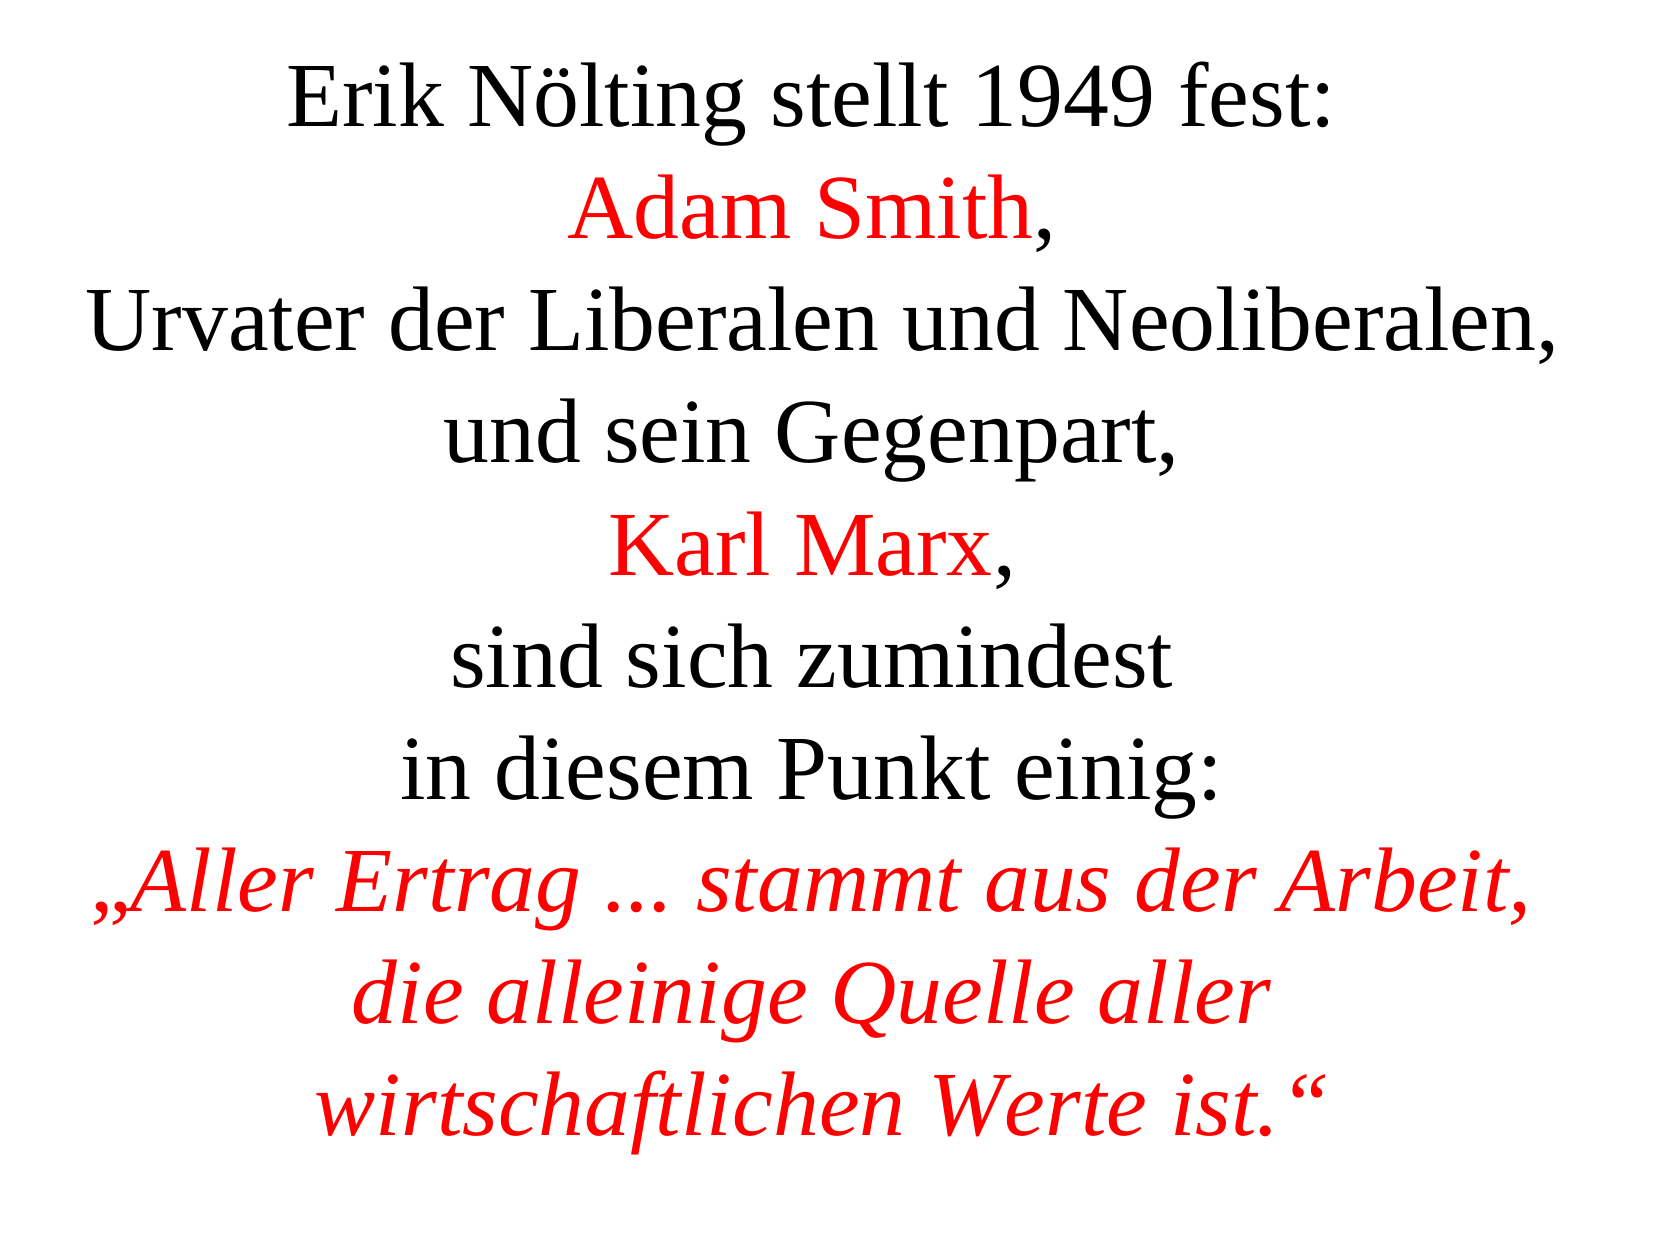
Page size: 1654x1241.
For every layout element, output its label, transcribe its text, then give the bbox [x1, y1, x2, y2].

text_box Erik Nölting stellt 1949 fest: Adam Smith, Urvater der Liberalen und Neoliberalen, und sein Gegenpart, Karl Marx, sind sich zumindest in diesem Punkt einig: „Aller Ertrag ... stammt aus der Arbeit, die alleinige Quelle aller wirtschaftlichen Werte ist.“ [32, 32, 1616, 1221]
